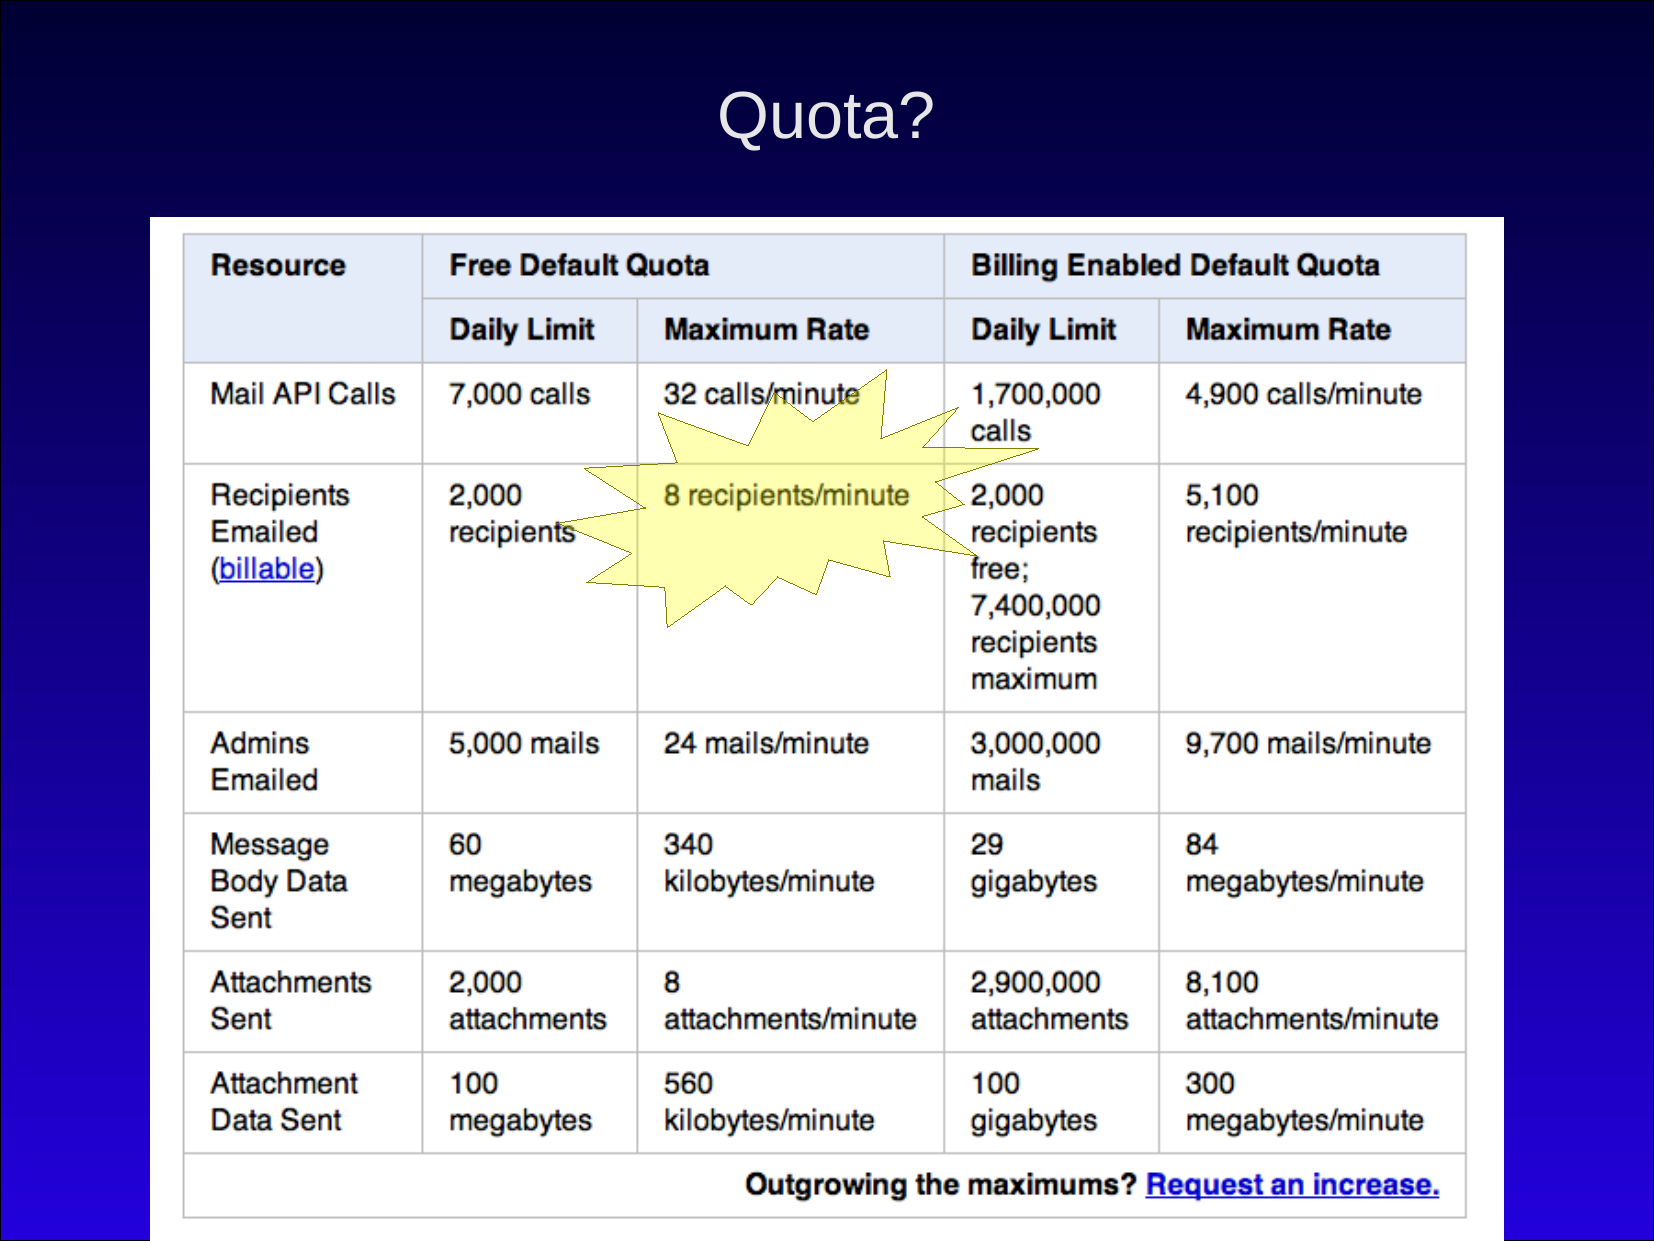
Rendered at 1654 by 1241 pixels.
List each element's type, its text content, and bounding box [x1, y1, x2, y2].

text_box [557, 369, 1039, 628]
picture [150, 217, 1504, 1241]
title Quota? [82, 49, 1571, 182]
